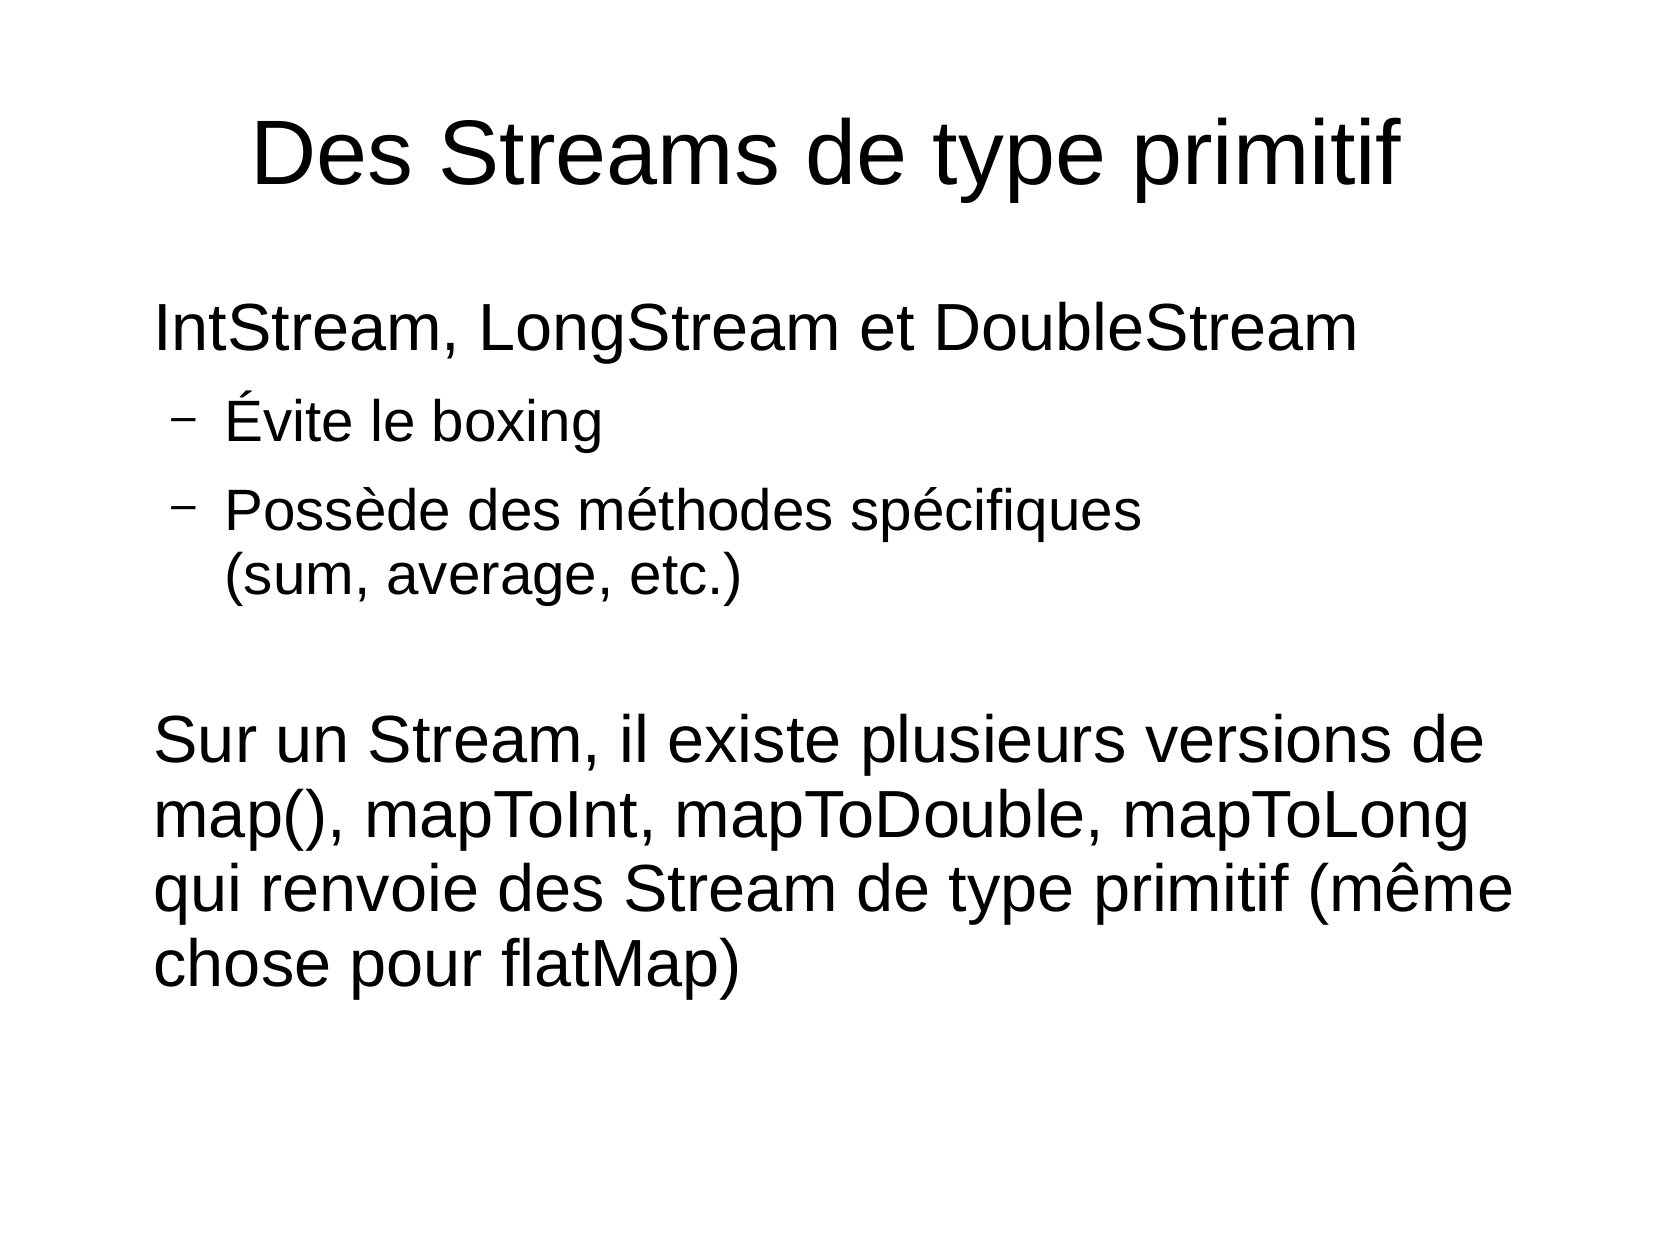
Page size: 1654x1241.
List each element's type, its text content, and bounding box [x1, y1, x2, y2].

list IntStream, LongStream et DoubleStream Évite le boxing Possède des méthodes spécifiques (sum, average, etc.) Sur un Stream, il existe plusieurs versions de map(), mapToInt, mapToDouble, mapToLong qui renvoie des Stream de type primitif (même chose pour flatMap) [82, 290, 1571, 1010]
title Des Streams de type primitif [82, 49, 1571, 257]
